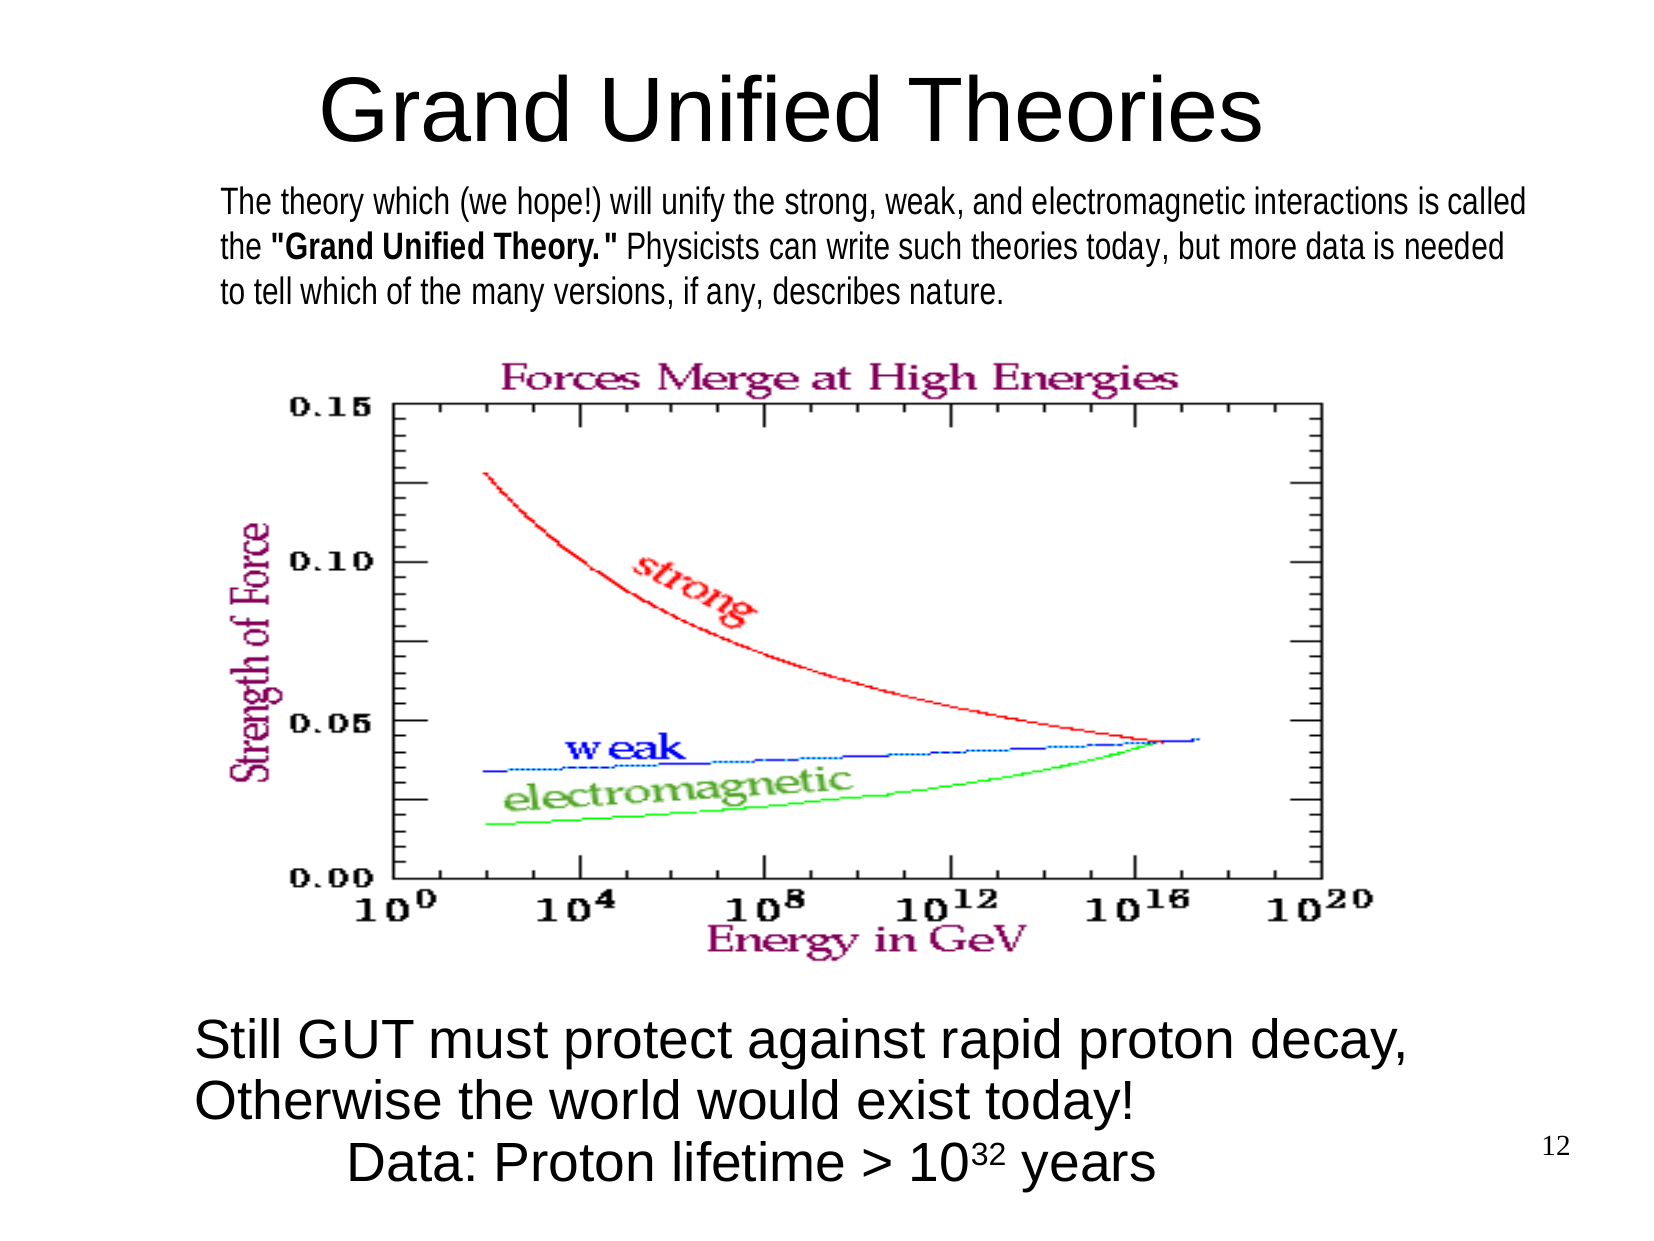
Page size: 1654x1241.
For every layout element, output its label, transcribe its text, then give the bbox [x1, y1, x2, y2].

chart [220, 179, 1530, 965]
text_box Still GUT must protect against rapid proton decay, Otherwise the world would exist today! Data: Proton lifetime > 1032 years [179, 1000, 1442, 1202]
title Grand Unified Theories [96, 41, 1489, 180]
